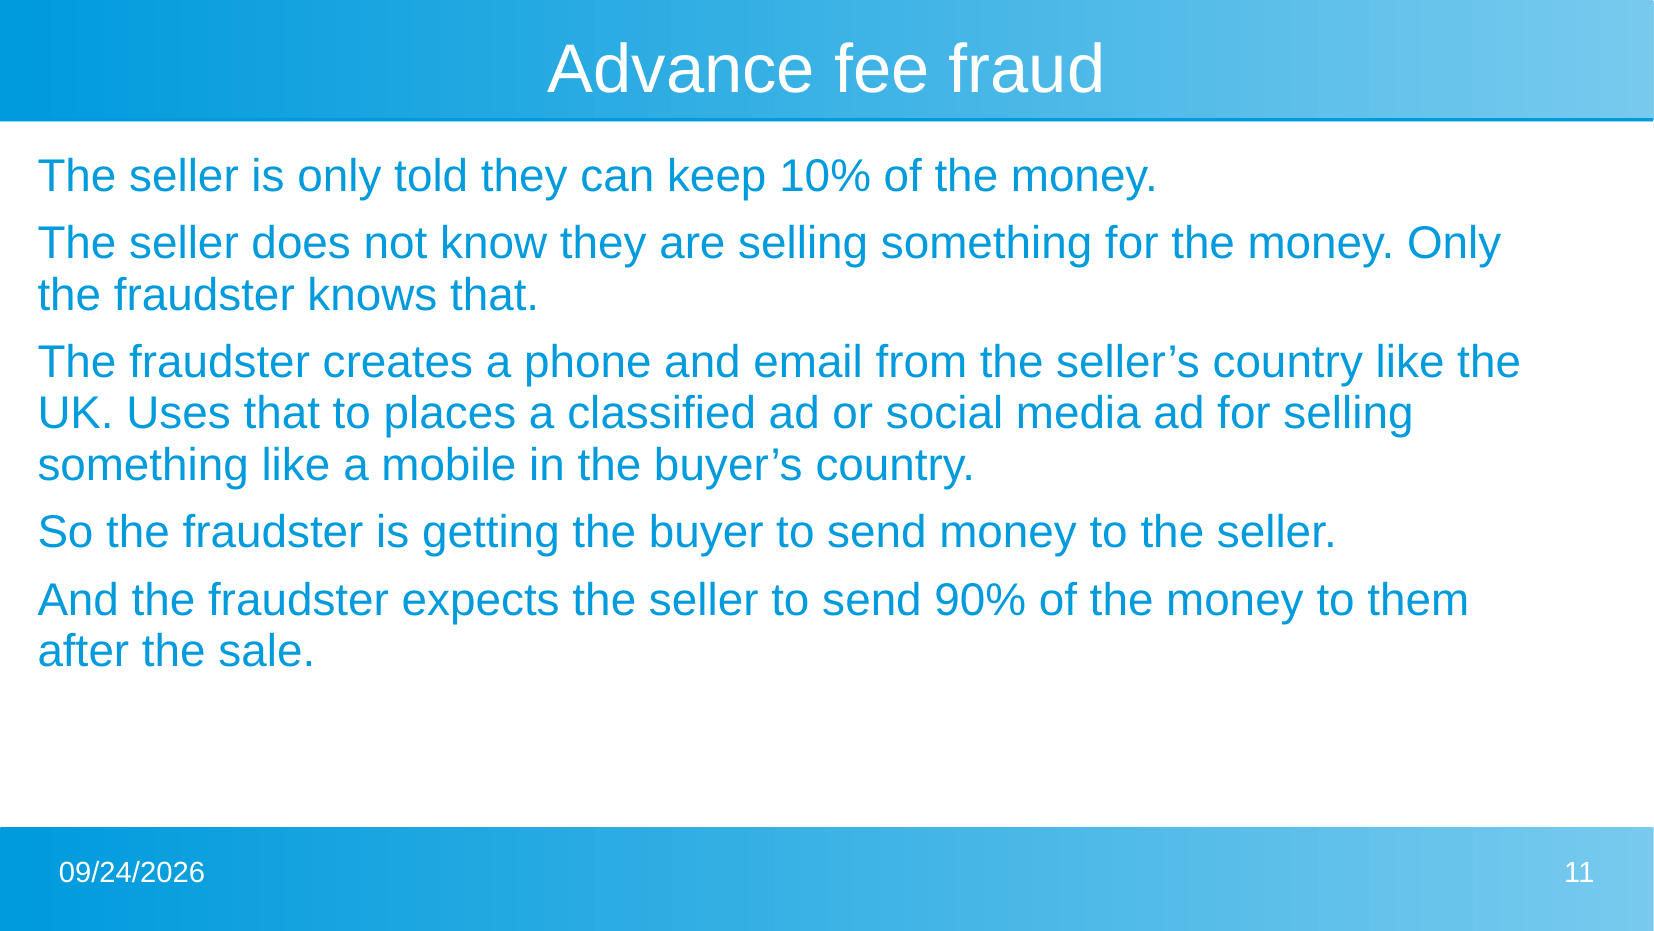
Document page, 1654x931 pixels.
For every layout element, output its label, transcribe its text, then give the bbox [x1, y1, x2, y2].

title Advance fee fraud [59, 29, 1595, 108]
list The seller is only told they can keep 10% of the money. The seller does not know they are selling something for the money. Only the fraudster knows that. The fraudster creates a phone and email from the seller’s country like the UK. Uses that to places a classified ad or social media ad for selling something like a mobile in the buyer’s country. So the fraudster is getting the buyer to send money to the seller. And the fraudster expects the seller to send 90% of the money to them after the sale. [37, 150, 1573, 741]
